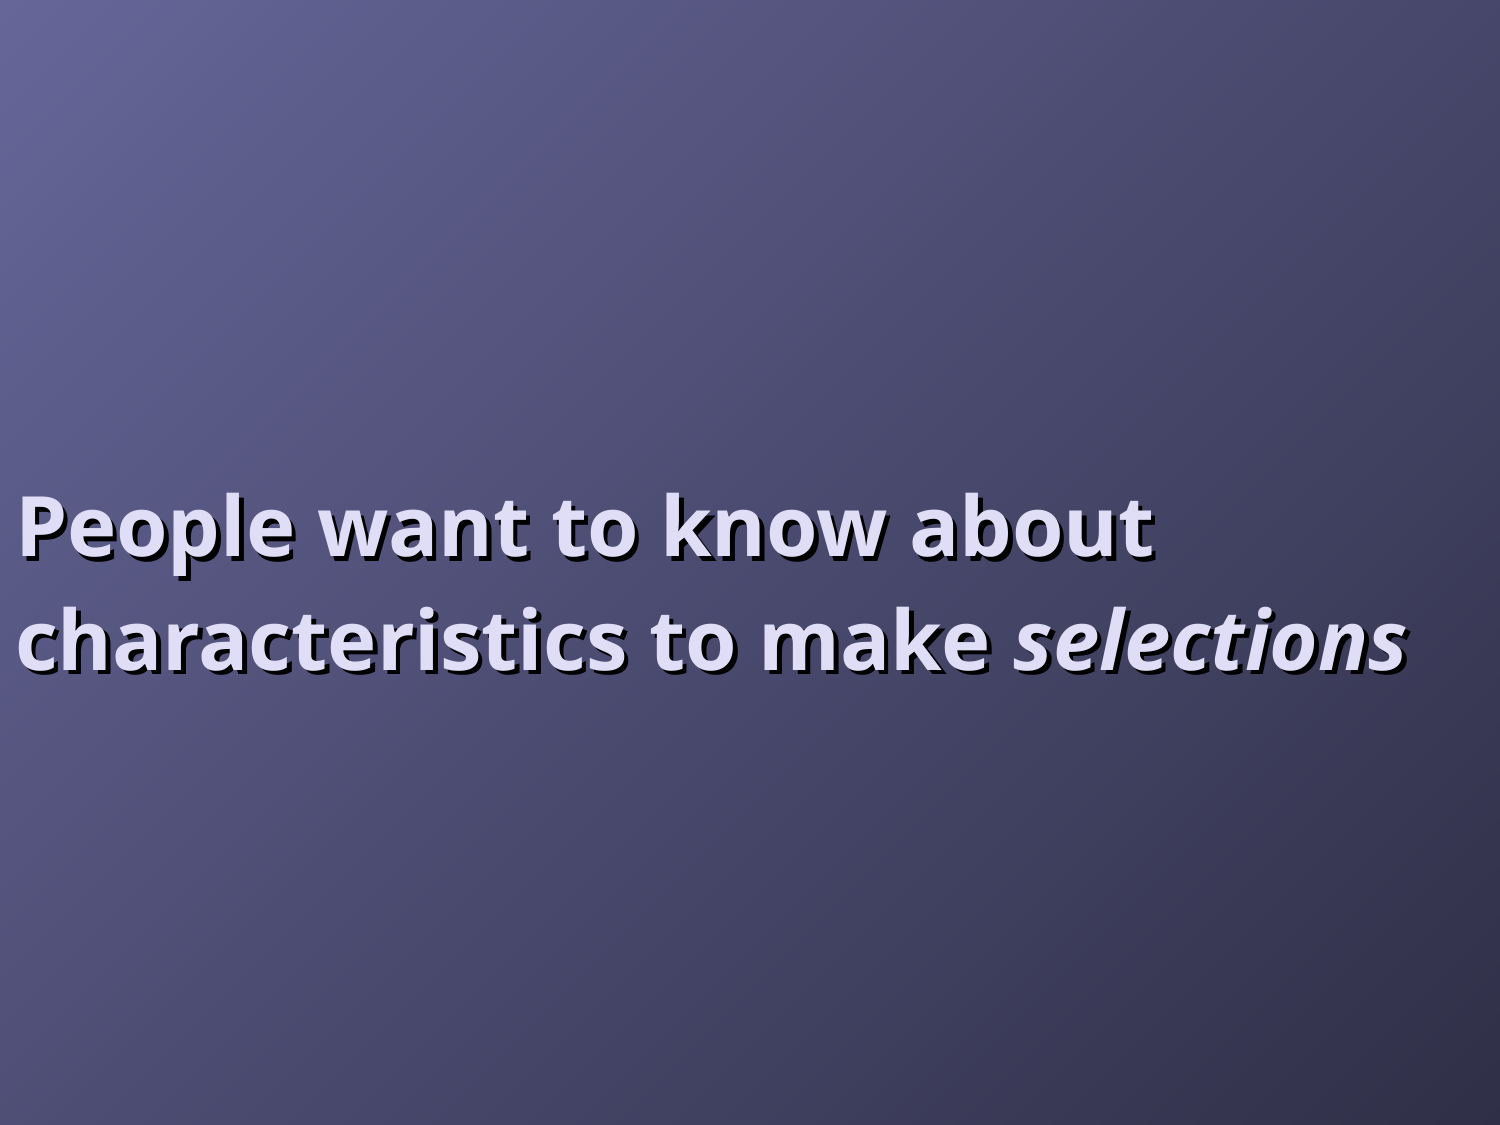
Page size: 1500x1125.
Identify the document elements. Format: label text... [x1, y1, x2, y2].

title People want to know about characteristics to make selections [0, 473, 1500, 689]
